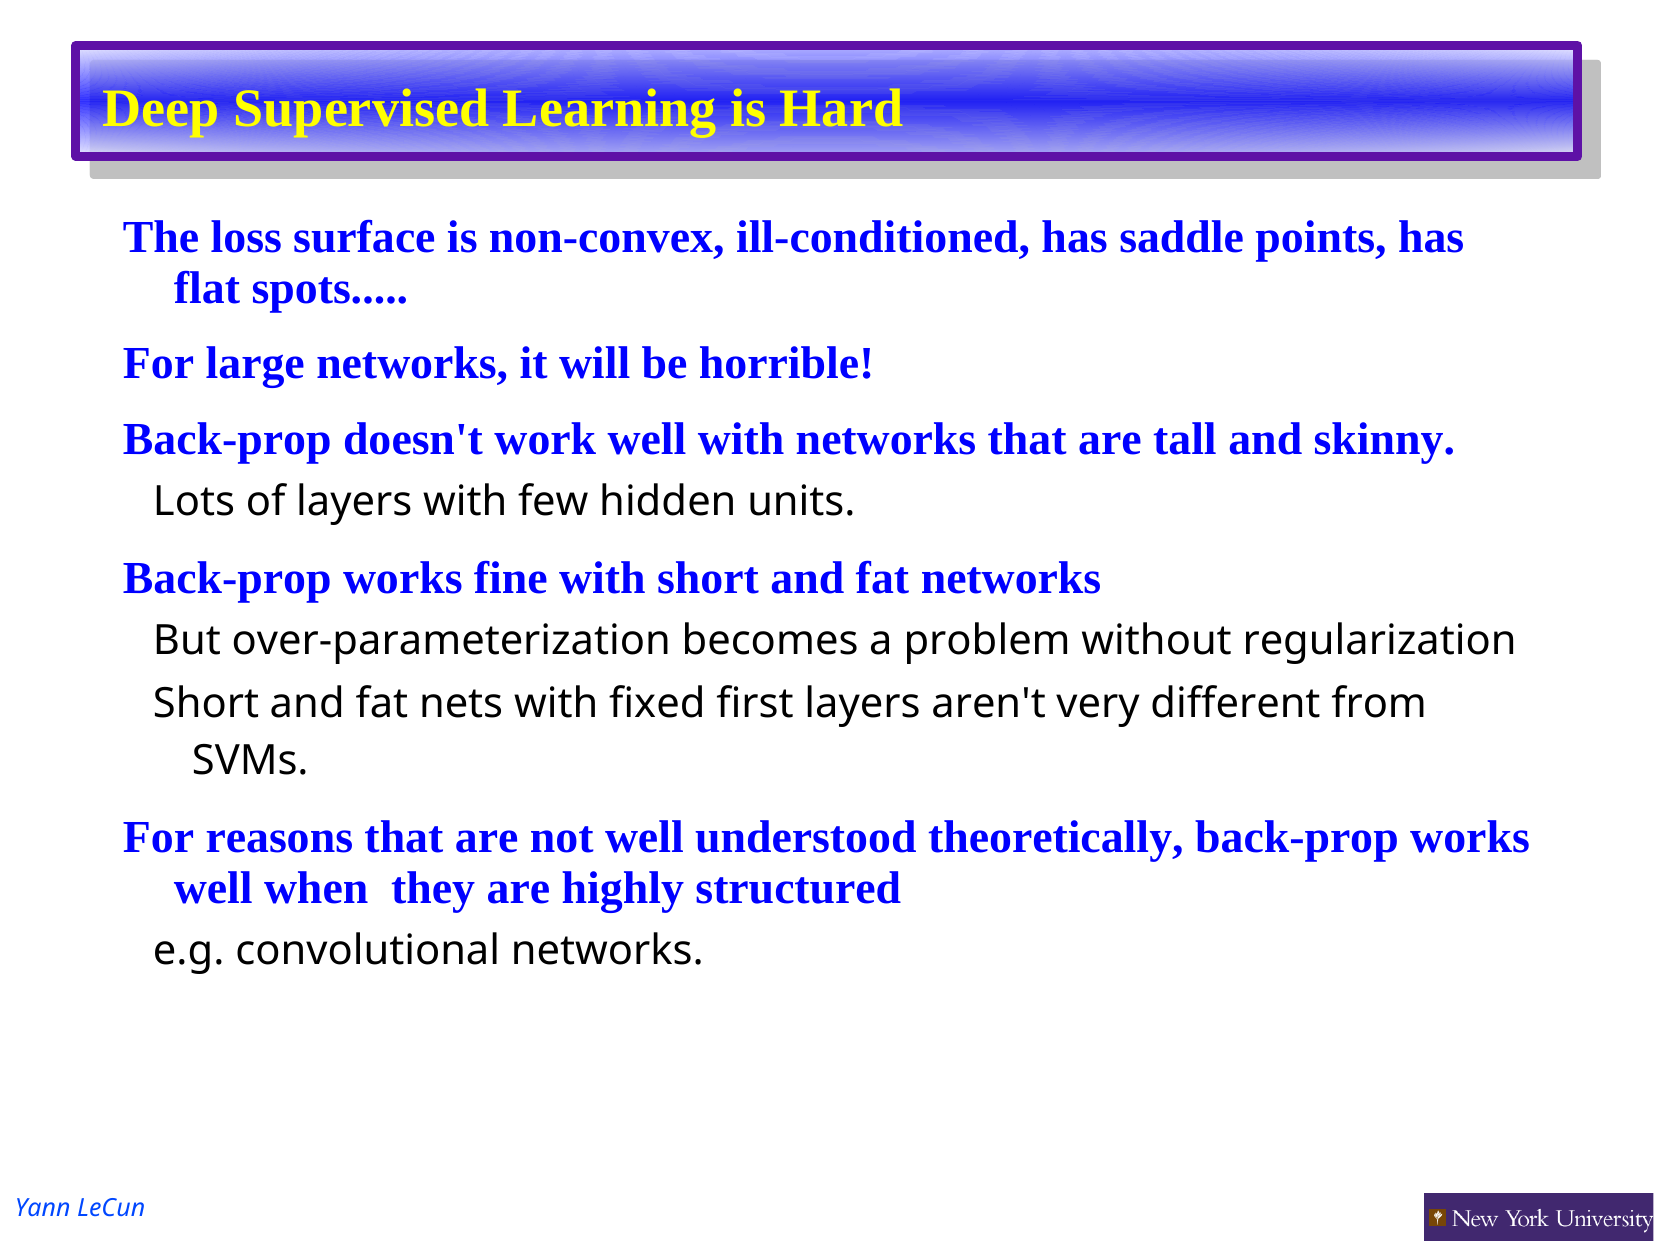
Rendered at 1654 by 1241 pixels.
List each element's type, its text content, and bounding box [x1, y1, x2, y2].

picture [1424, 1193, 1654, 1241]
list The loss surface is non-convex, ill-conditioned, has saddle points, has flat spots..... For large networks, it will be horrible! Back-prop doesn't work well with networks that are tall and skinny. Lots of layers with few hidden units. Back-prop works fine with short and fat networks But over-parameterization becomes a problem without regularization Short and fat nets with fixed first layers aren't very different from SVMs. For reasons that are not well understood theoretically, back-prop works well when they are highly structured e.g. convolutional networks. [122, 211, 1542, 1123]
title Deep Supervised Learning is Hard [75, 45, 1578, 157]
